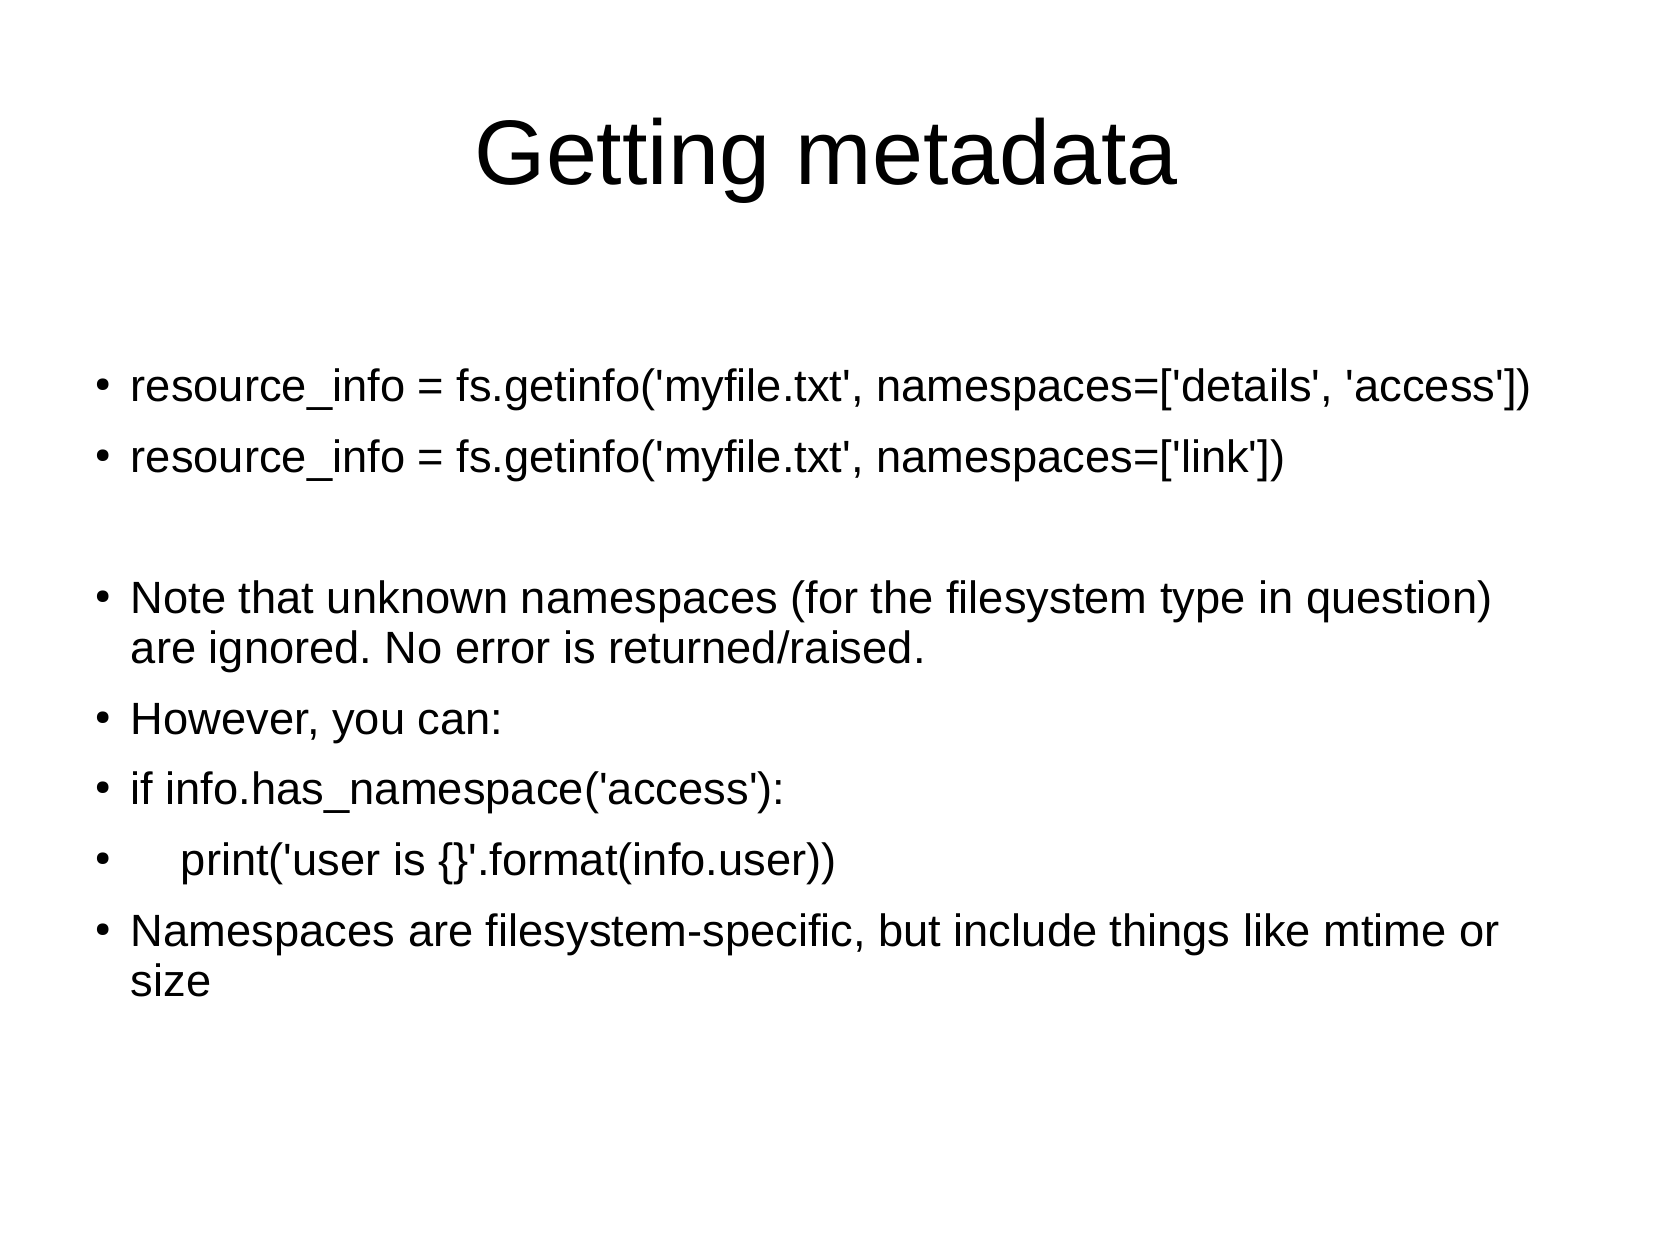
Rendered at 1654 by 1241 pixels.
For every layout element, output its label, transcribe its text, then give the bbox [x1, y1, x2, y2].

title Getting metadata [82, 49, 1571, 257]
list resource_info = fs.getinfo('myfile.txt', namespaces=['details', 'access']) resource_info = fs.getinfo('myfile.txt', namespaces=['link']) Note that unknown namespaces (for the filesystem type in question) are ignored. No error is returned/raised. However, you can: if info.has_namespace('access'): print('user is {}'.format(info.user)) Namespaces are filesystem-specific, but include things like mtime or size [82, 290, 1571, 1010]
